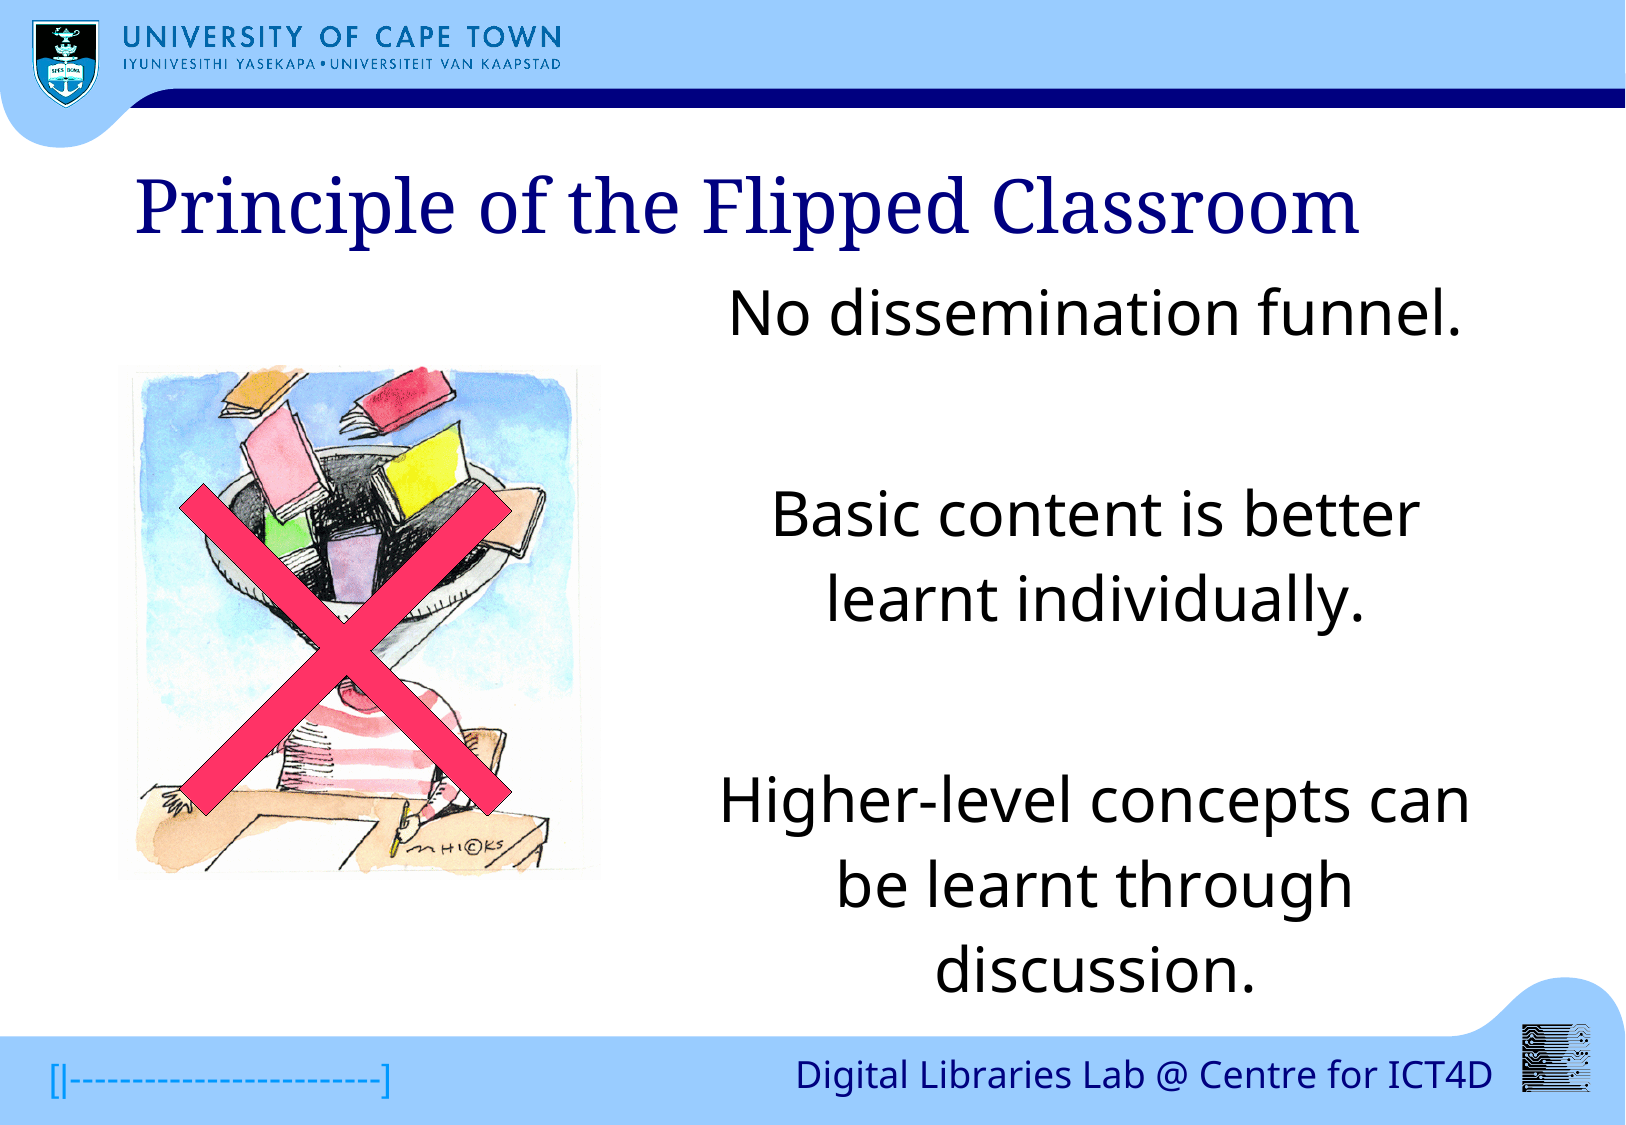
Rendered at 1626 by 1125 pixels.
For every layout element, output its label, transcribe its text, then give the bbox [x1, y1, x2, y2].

title Principle of the Flipped Classroom [134, 140, 1571, 268]
text_box [179, 483, 512, 816]
picture [118, 365, 601, 880]
picture [1522, 1024, 1591, 1092]
picture [32, 20, 100, 109]
subtitle No dissemination funnel. Basic content is better learnt individually. Higher-level concepts can be learnt through discussion. [691, 303, 1502, 976]
picture [120, 23, 563, 71]
text_box [|-------------------------] [34, 1046, 663, 1112]
